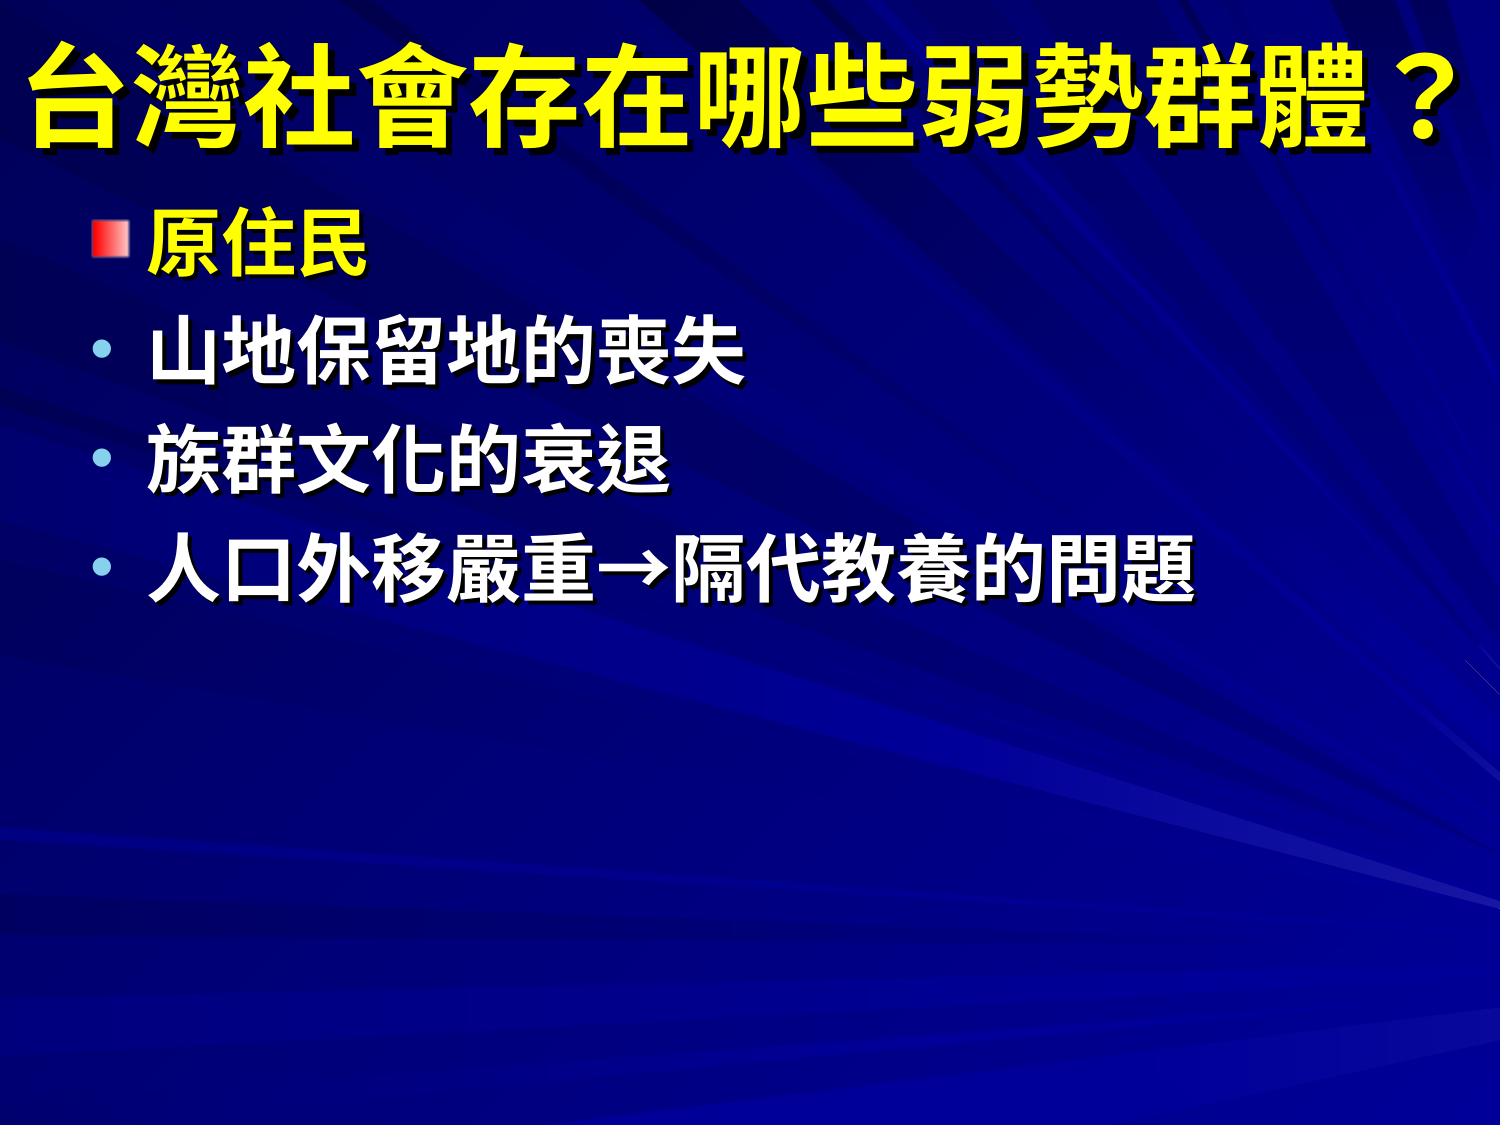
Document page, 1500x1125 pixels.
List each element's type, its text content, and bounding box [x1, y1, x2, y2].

list 原住民 山地保留地的喪失 族群文化的衰退 人口外移嚴重→隔代教養的問題 [75, 187, 1426, 1006]
title 台灣社會存在哪些弱勢群體？ [0, 0, 1500, 188]
